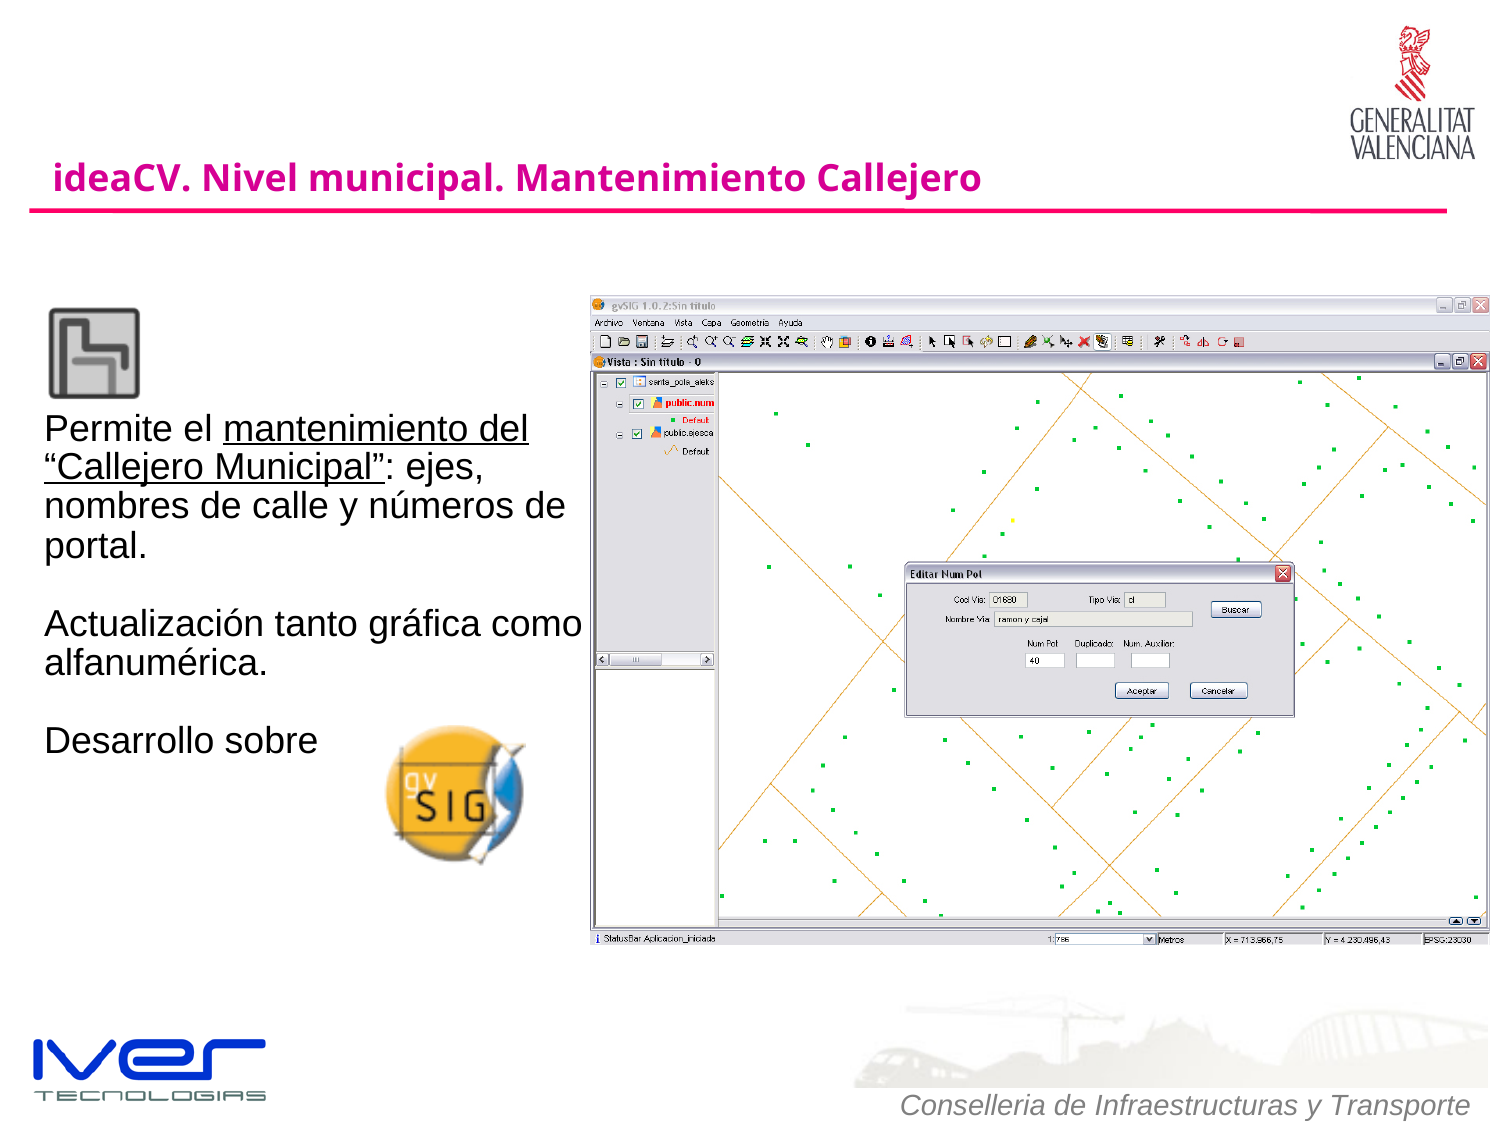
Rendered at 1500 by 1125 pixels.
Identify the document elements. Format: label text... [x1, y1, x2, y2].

picture [1349, 24, 1476, 160]
picture [850, 990, 1488, 1088]
text_box Permite el mantenimiento del “Callejero Municipal”: ejes, nombres de calle y números de portal. Actualización tanto gráfica como alfanumérica. Desarrollo sobre [29, 402, 590, 769]
picture [590, 295, 1490, 945]
text_box ideaCV. Nivel municipal. Mantenimiento Callejero [37, 137, 1442, 208]
picture [383, 725, 526, 868]
picture [29, 1033, 266, 1113]
picture [47, 306, 142, 401]
